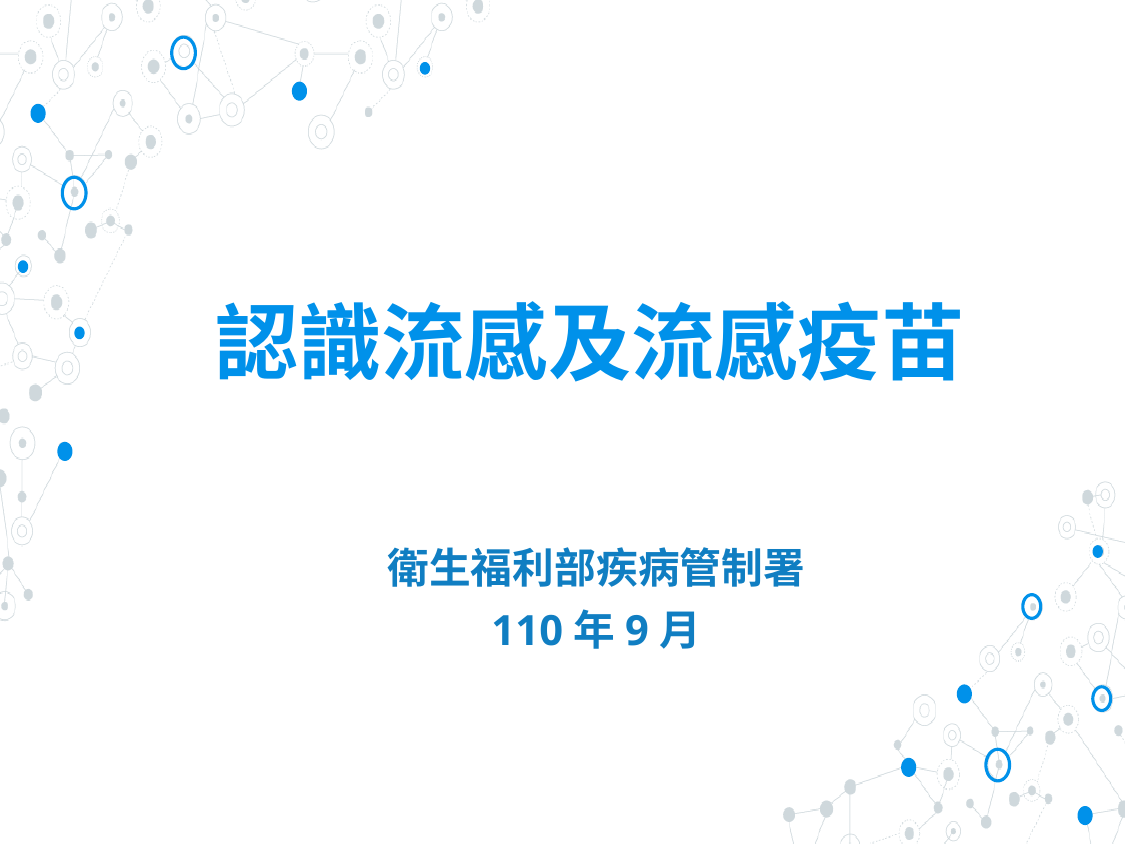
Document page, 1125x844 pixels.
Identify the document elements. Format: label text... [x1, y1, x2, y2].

title 認識流感及流感疫苗 [204, 268, 989, 412]
text_box 衛生福利部疾病管制署 110年9月 [221, 534, 971, 671]
